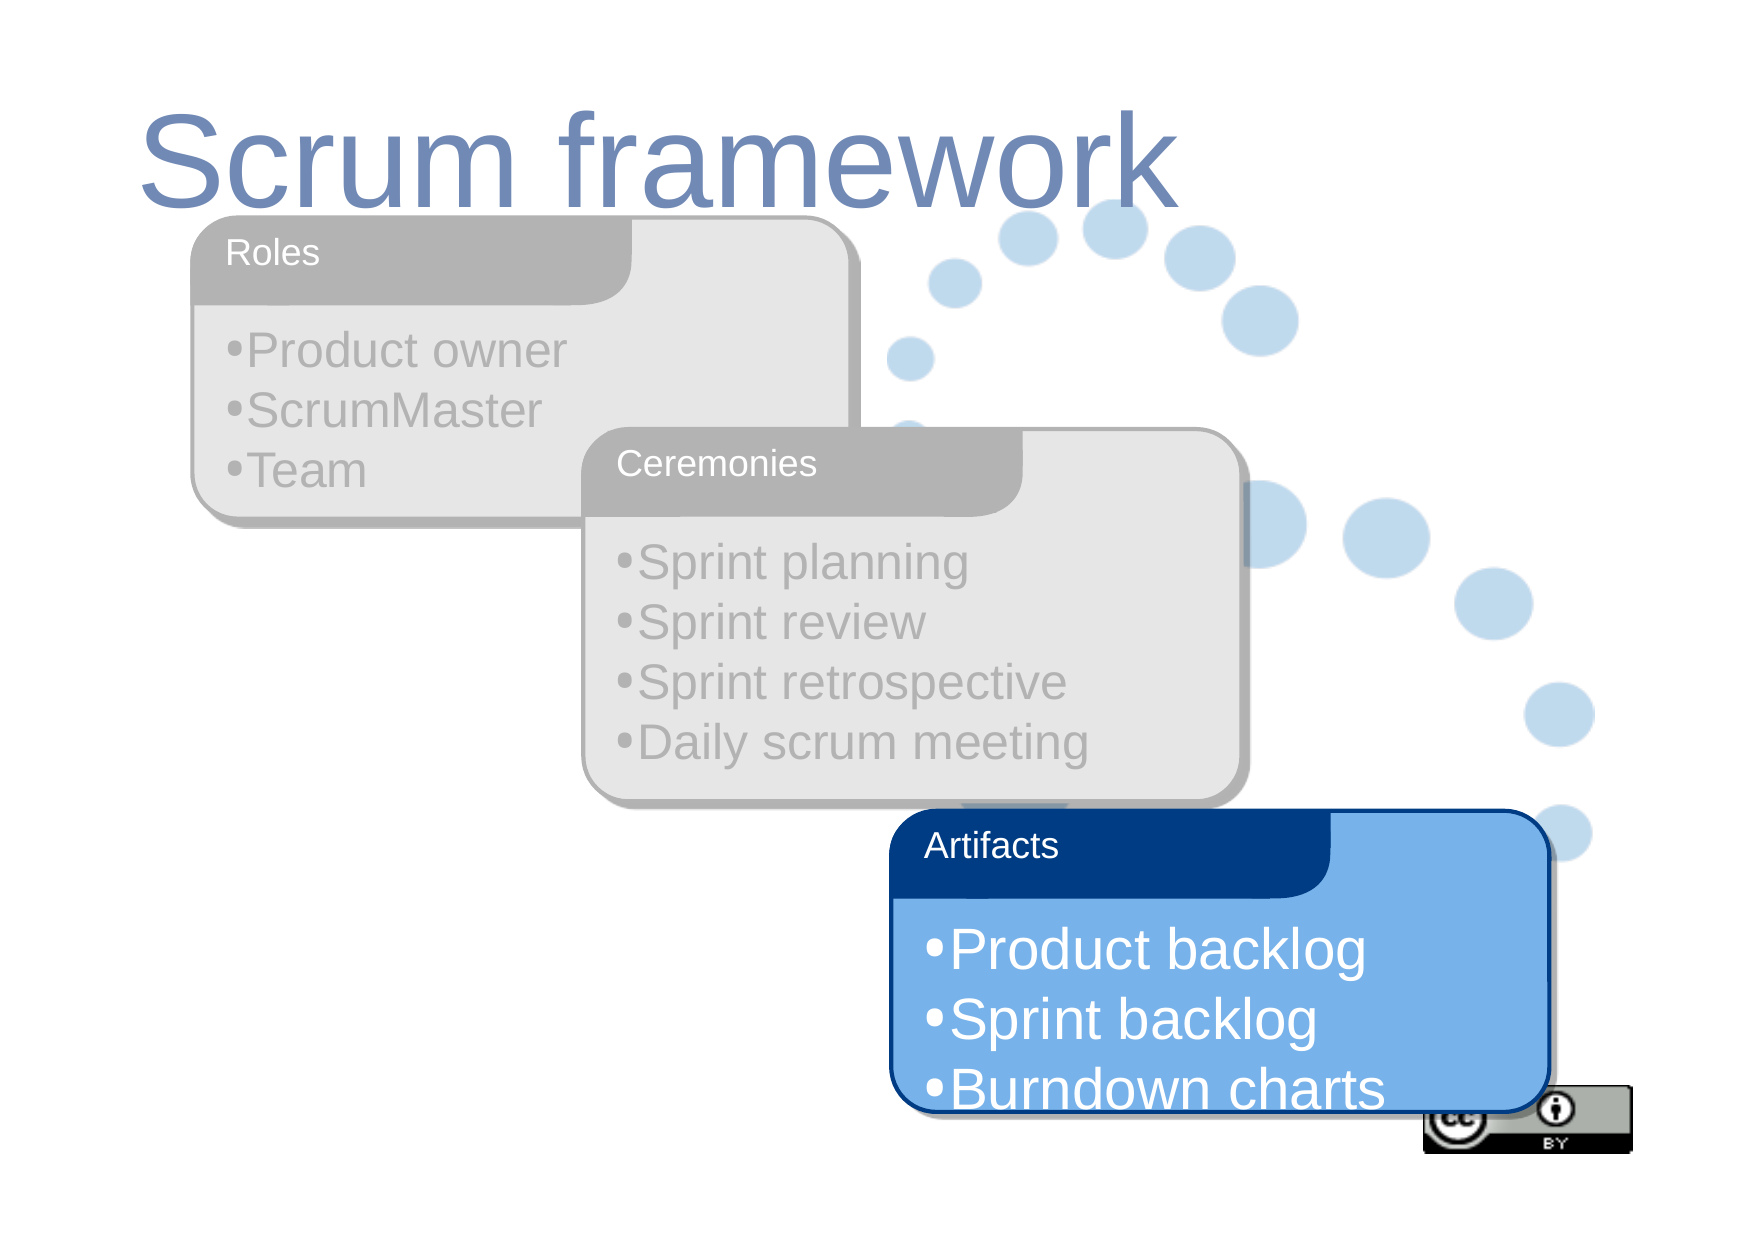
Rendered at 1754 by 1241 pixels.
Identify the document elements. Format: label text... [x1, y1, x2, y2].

text_box Artifacts [915, 812, 1254, 895]
text_box Roles [216, 233, 555, 302]
picture [887, 233, 1595, 1043]
text_box Product backlog Sprint backlog Burndown charts [913, 902, 1515, 1097]
text_box Product owner ScrumMaster Team [214, 309, 663, 504]
text_box Scrum framework [129, 75, 1639, 233]
text_box Sprint planning Sprint review Sprint retrospective Daily scrum meeting [605, 520, 1193, 775]
text_box [190, 233, 1242, 802]
text_box [889, 810, 1550, 1112]
text_box Ceremonies [607, 430, 997, 513]
picture [1423, 1085, 1633, 1154]
